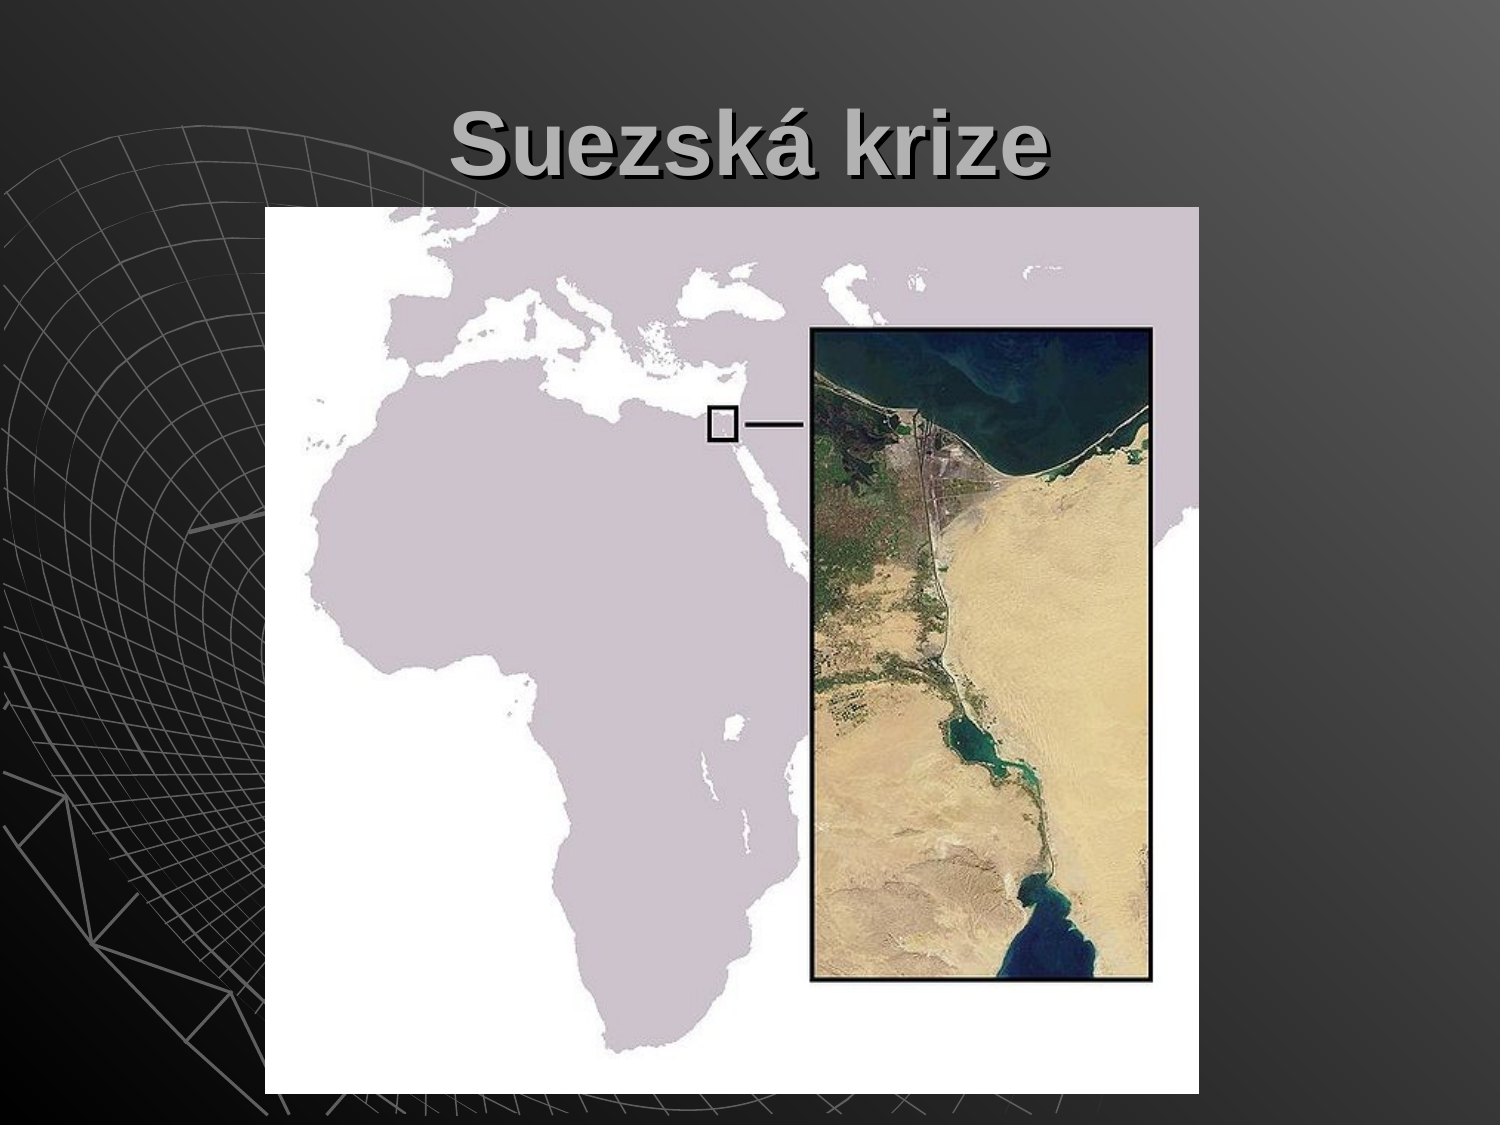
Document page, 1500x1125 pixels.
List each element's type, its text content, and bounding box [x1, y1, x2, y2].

title Suezská krize [75, 45, 1426, 233]
picture [265, 207, 1199, 1094]
